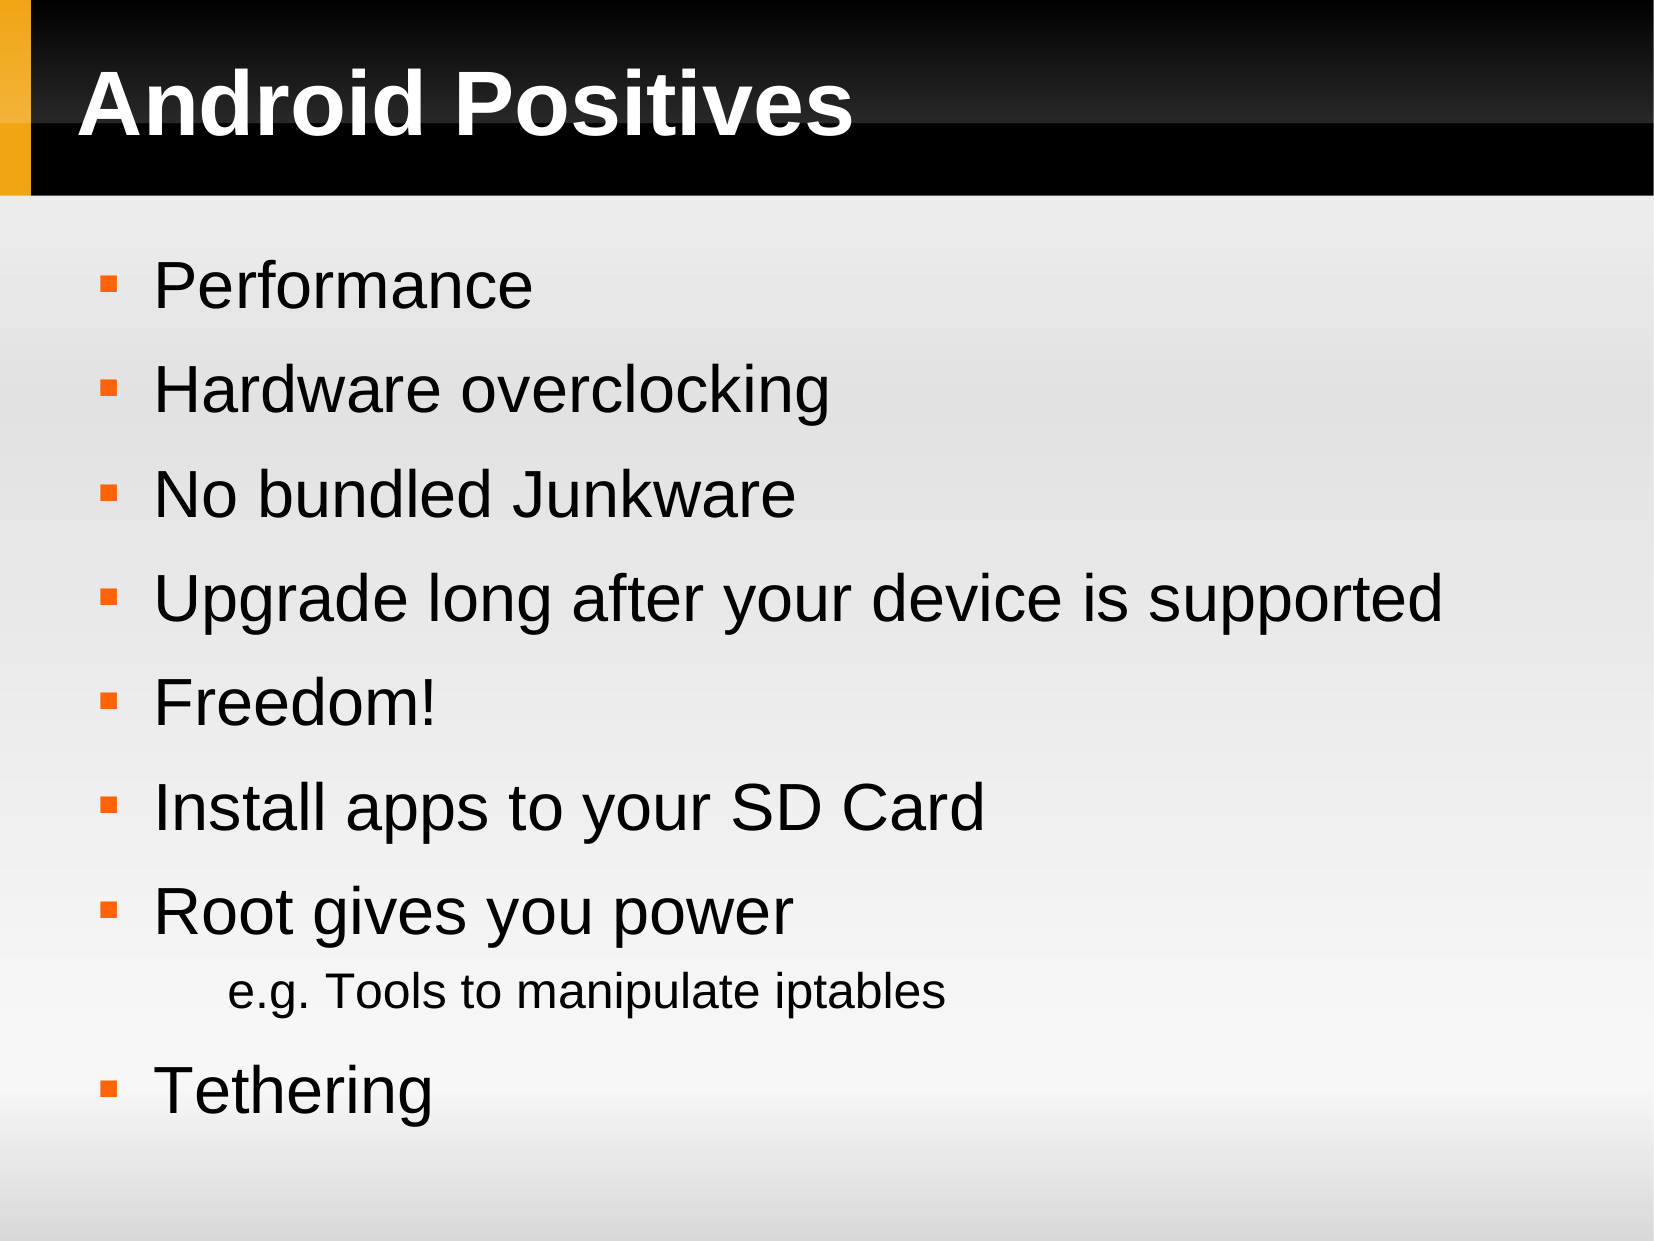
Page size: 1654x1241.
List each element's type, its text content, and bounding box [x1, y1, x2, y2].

picture [0, 0, 1654, 1241]
list Performance Hardware overclocking No bundled Junkware Upgrade long after your device is supported Freedom! Install apps to your SD Card Root gives you power e.g. Tools to manipulate iptables Tethering [82, 248, 1571, 1182]
title Android Positives [76, 0, 1565, 208]
